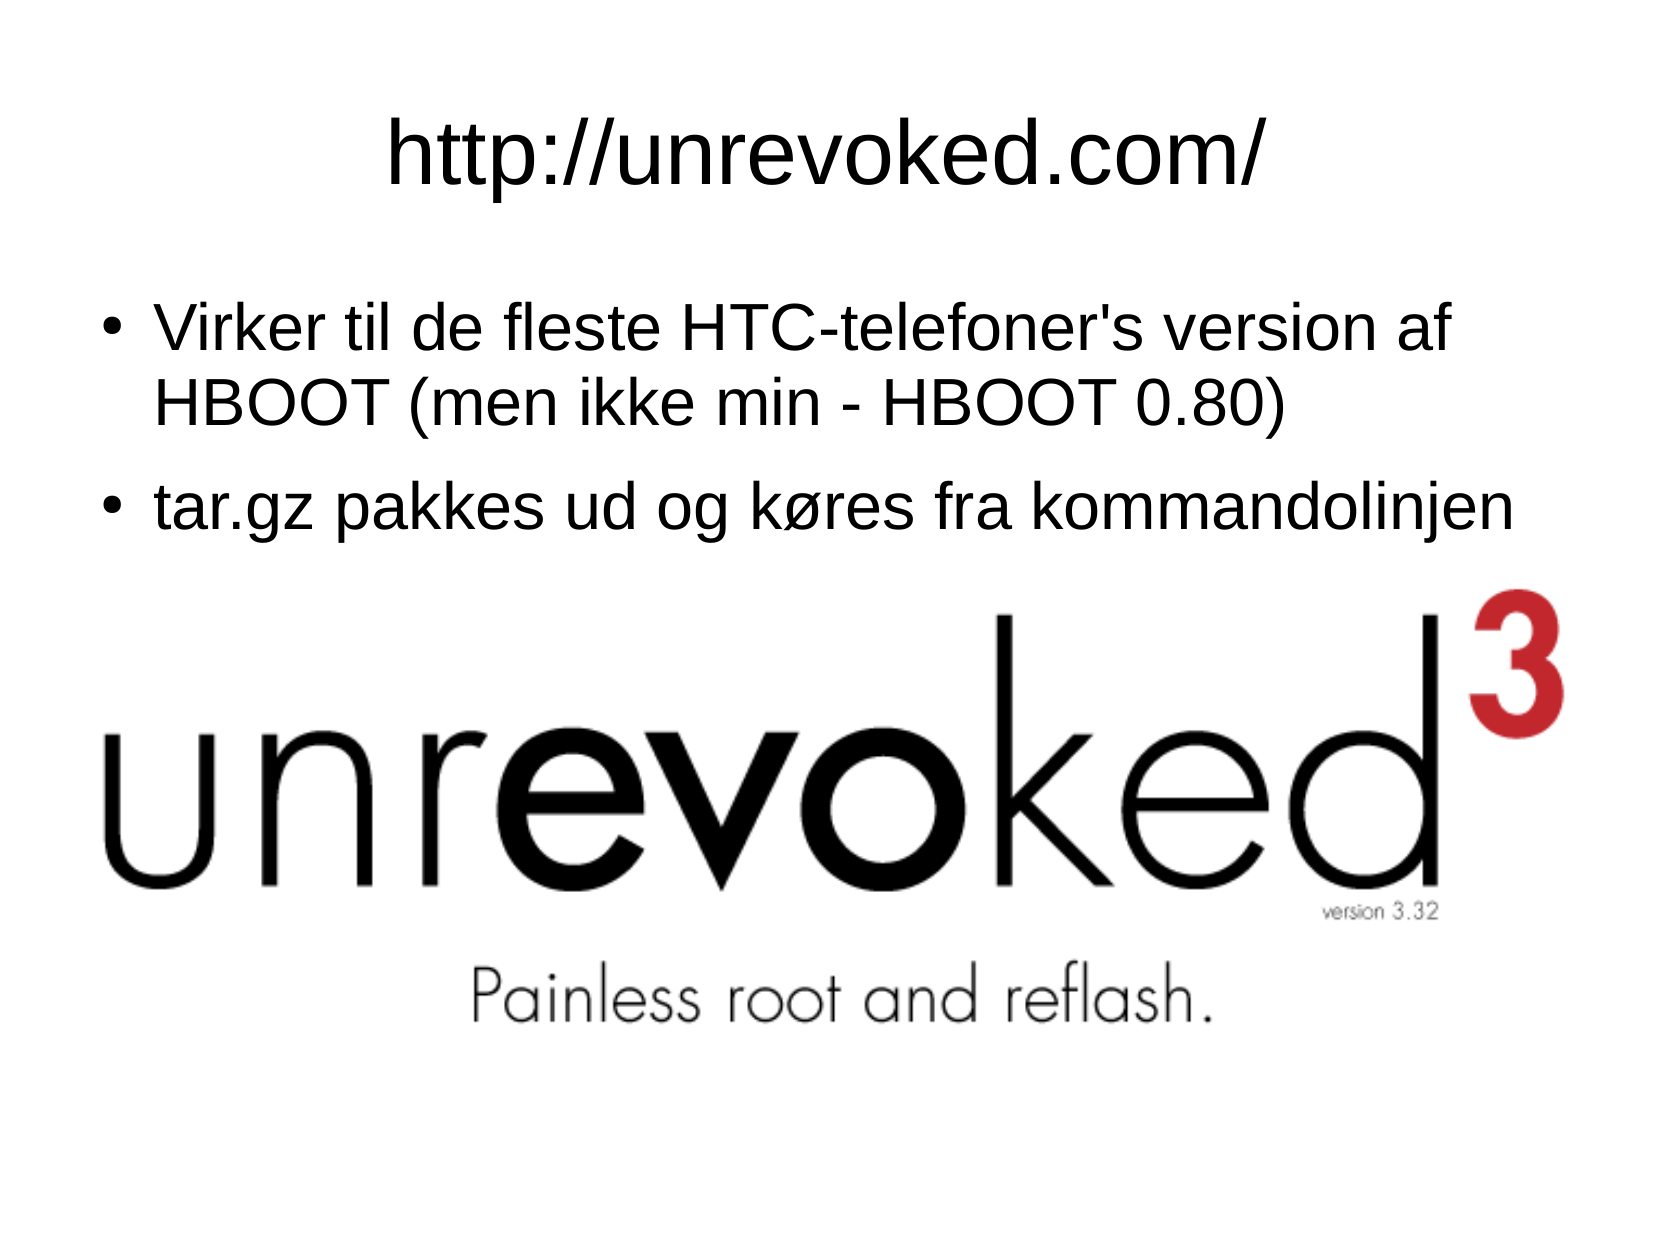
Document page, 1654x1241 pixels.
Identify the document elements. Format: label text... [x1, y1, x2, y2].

title http://unrevoked.com/ [82, 49, 1571, 257]
list Virker til de fleste HTC-telefoner's version af HBOOT (men ikke min - HBOOT 0.80) tar.gz pakkes ud og køres fra kommandolinjen [82, 290, 1571, 1109]
